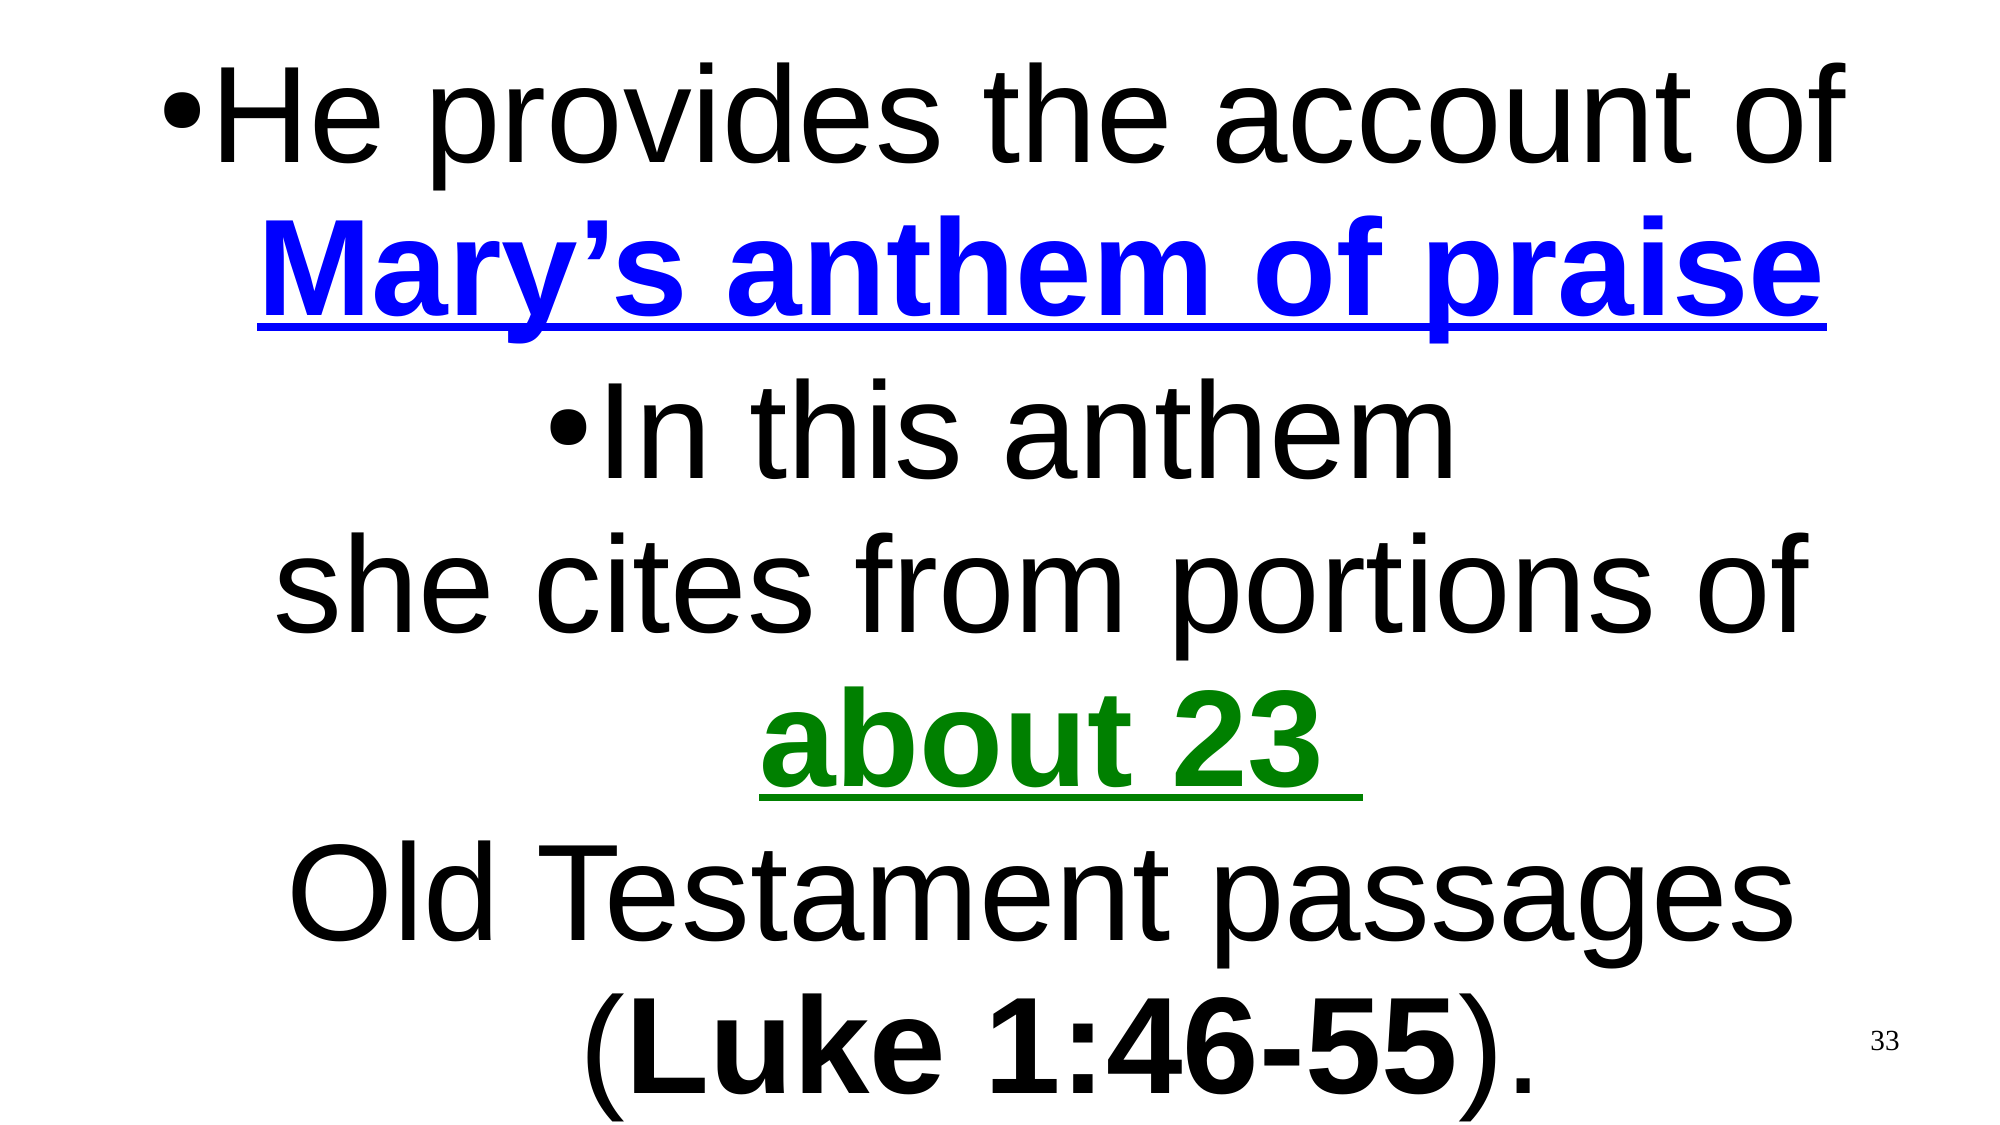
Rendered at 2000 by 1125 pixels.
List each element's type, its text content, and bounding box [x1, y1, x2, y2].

list He provides the account of Mary’s anthem of praise In this anthem she cites from portions of about 23 Old Testament passages (Luke 1:46-55). [37, 37, 1988, 1125]
